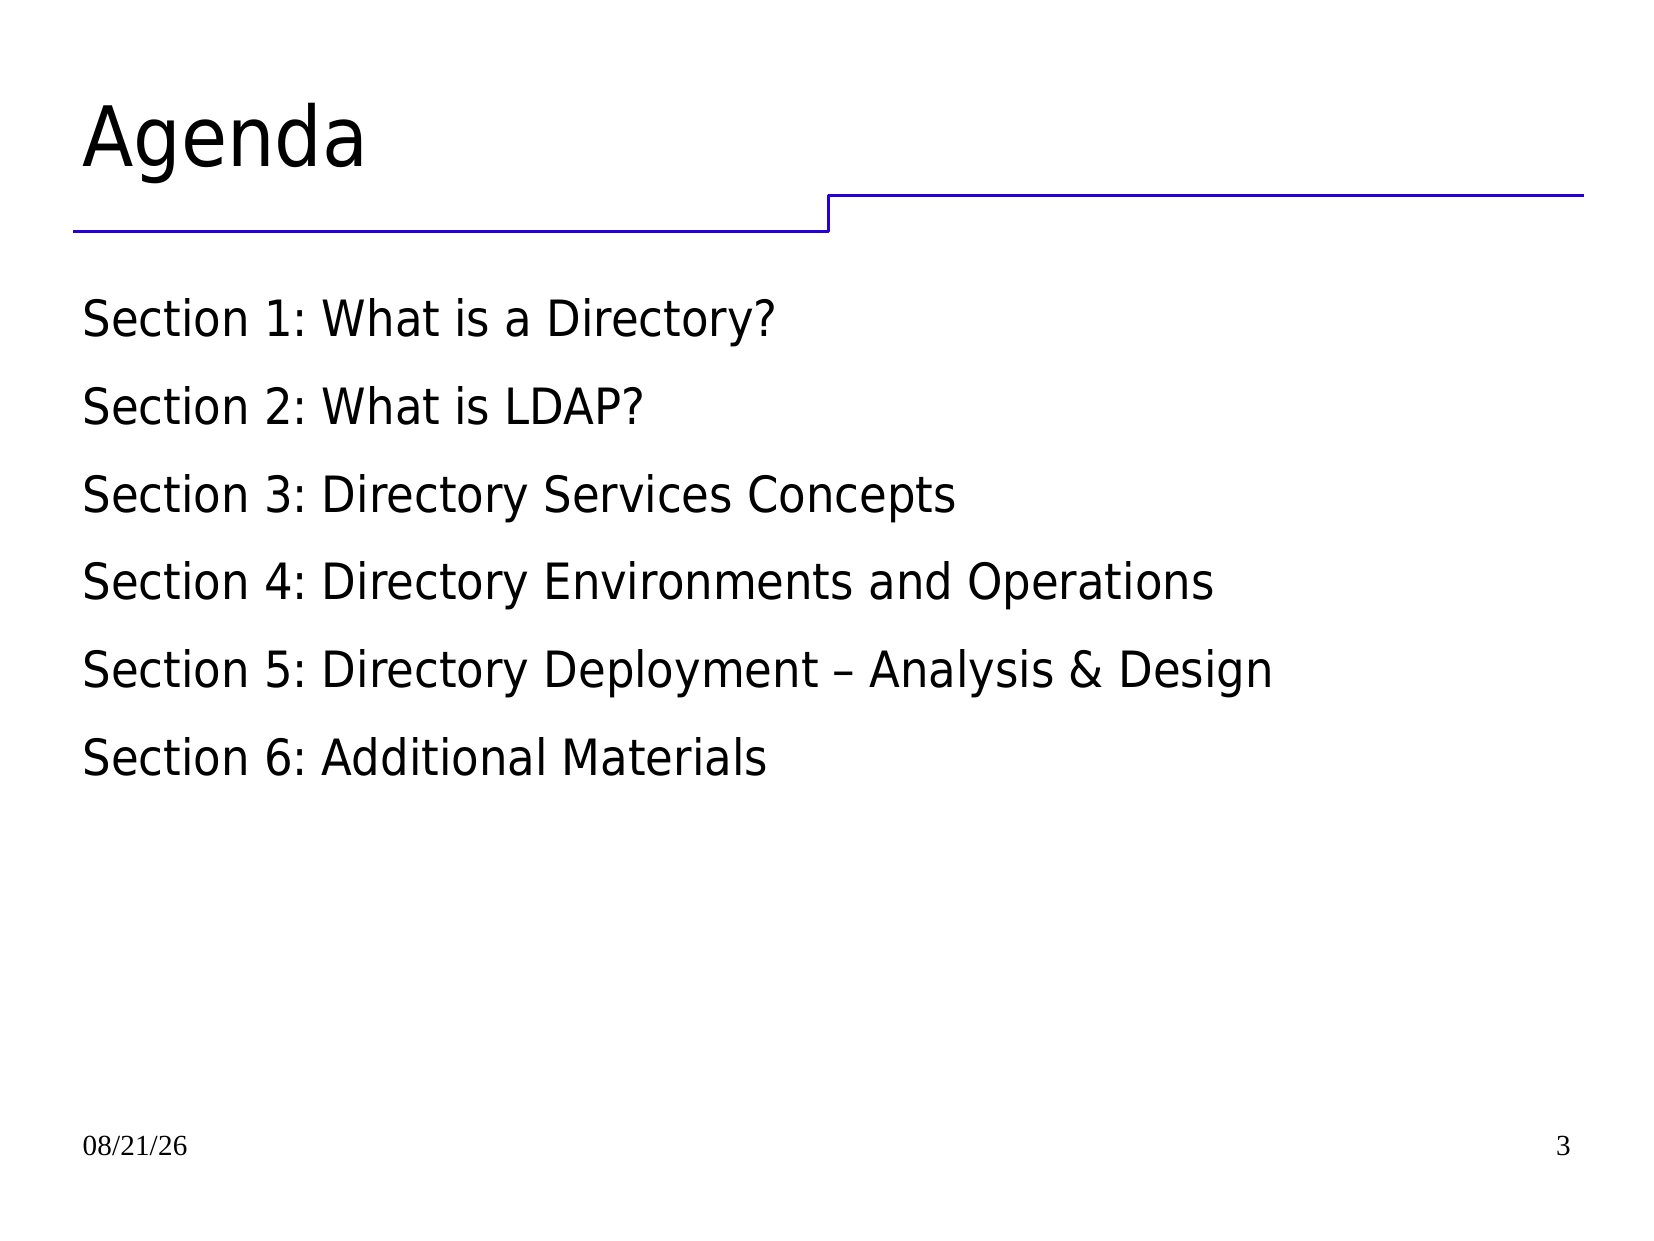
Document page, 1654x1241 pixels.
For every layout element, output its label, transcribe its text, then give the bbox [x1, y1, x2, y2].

title Agenda [82, 49, 1571, 226]
list Section 1: What is a Directory? Section 2: What is LDAP? Section 3: Directory Services Concepts Section 4: Directory Environments and Operations Section 5: Directory Deployment – Analysis & Design Section 6: Additional Materials [82, 290, 1571, 1109]
